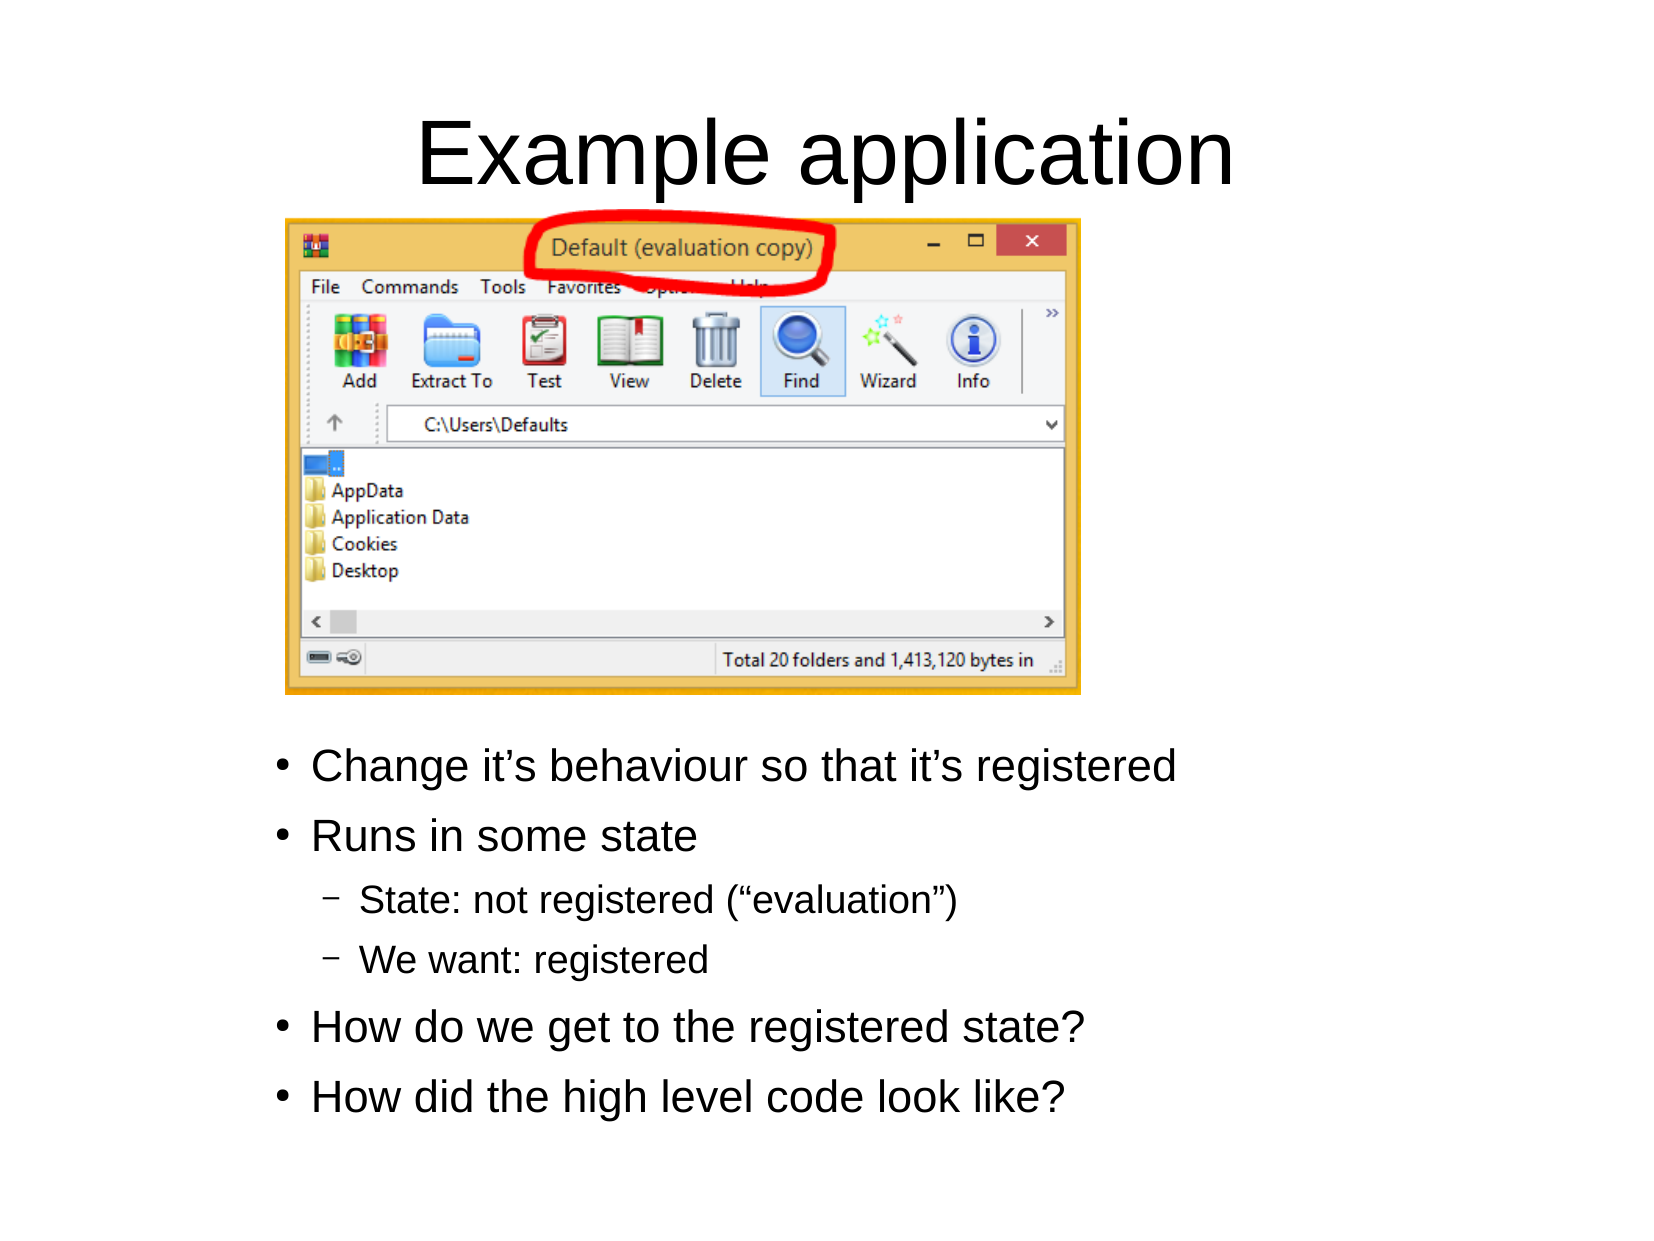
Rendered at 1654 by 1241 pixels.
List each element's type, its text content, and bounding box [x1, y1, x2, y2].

list Change it’s behaviour so that it’s registered Runs in some state State: not registered (“evaluation”) We want: registered How do we get to the registered state? How did the high level code look like? [262, 740, 1411, 1126]
title Example application [82, 49, 1571, 257]
picture [285, 209, 1081, 695]
